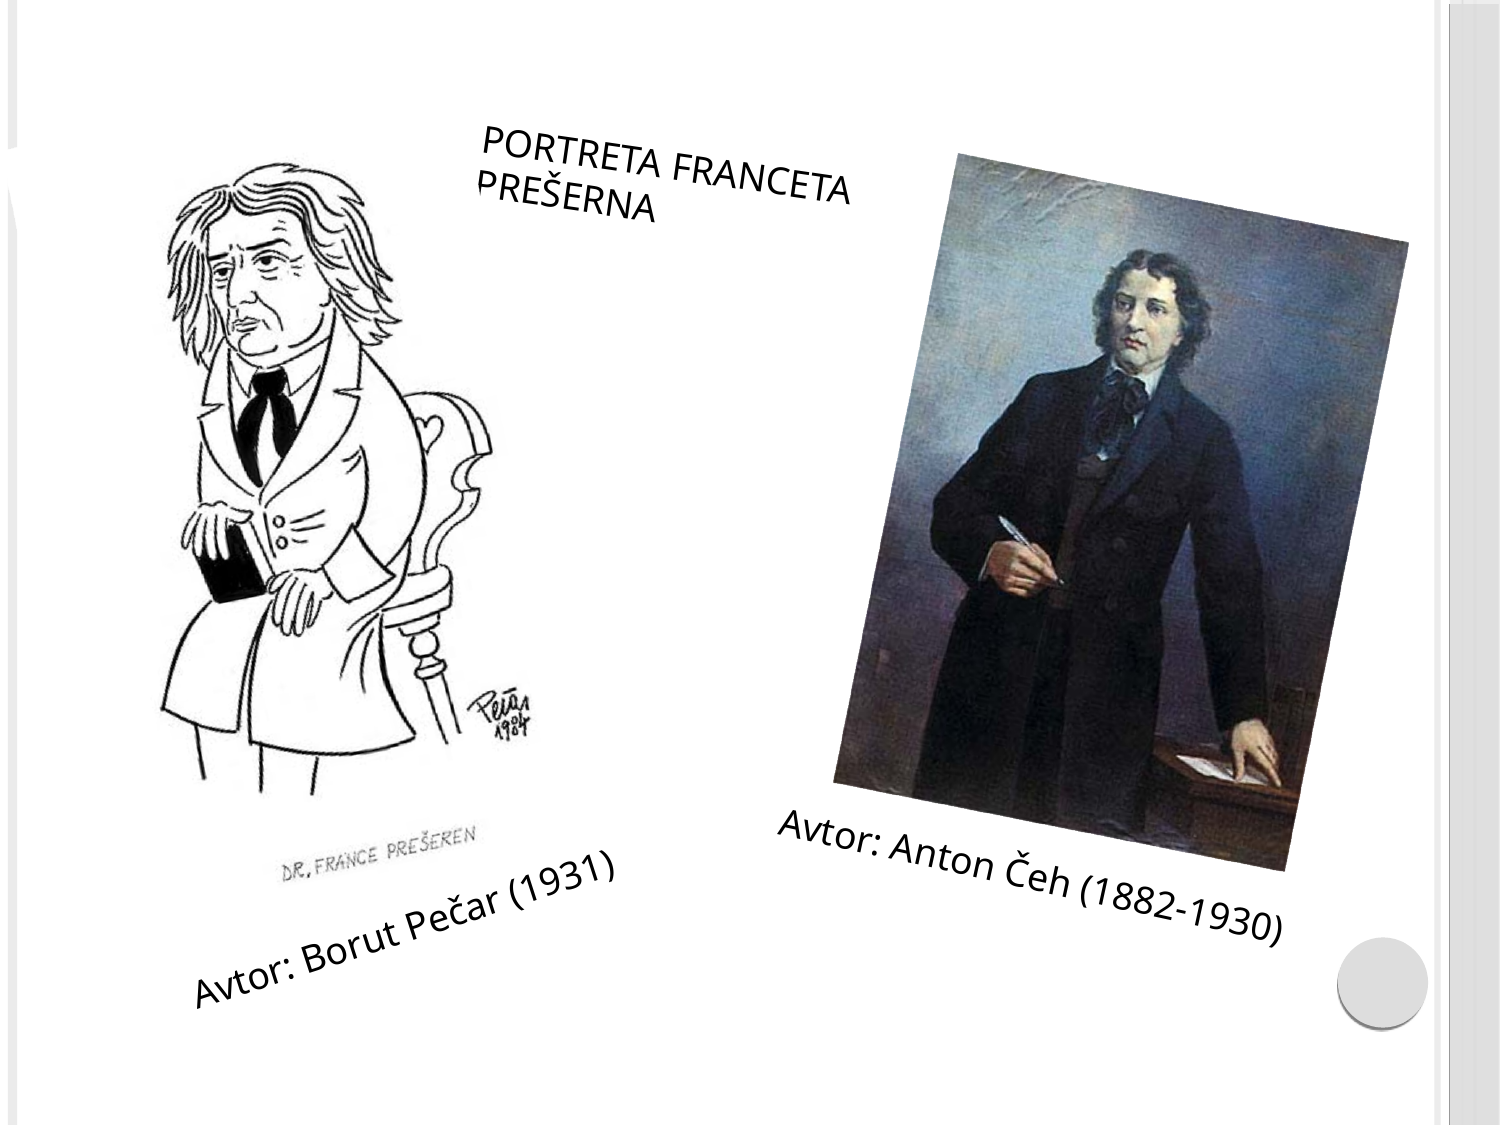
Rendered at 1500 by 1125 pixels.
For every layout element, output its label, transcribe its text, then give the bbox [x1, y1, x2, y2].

text_box Avtor: Anton Čeh (1882-1930) [759, 787, 1315, 965]
picture [832, 152, 1409, 872]
text_box PORTRETA FRANCETA PREŠERNA [468, 105, 952, 278]
text_box Avtor: Borut Pečar (1931) [151, 823, 645, 1035]
picture [0, 58, 608, 919]
